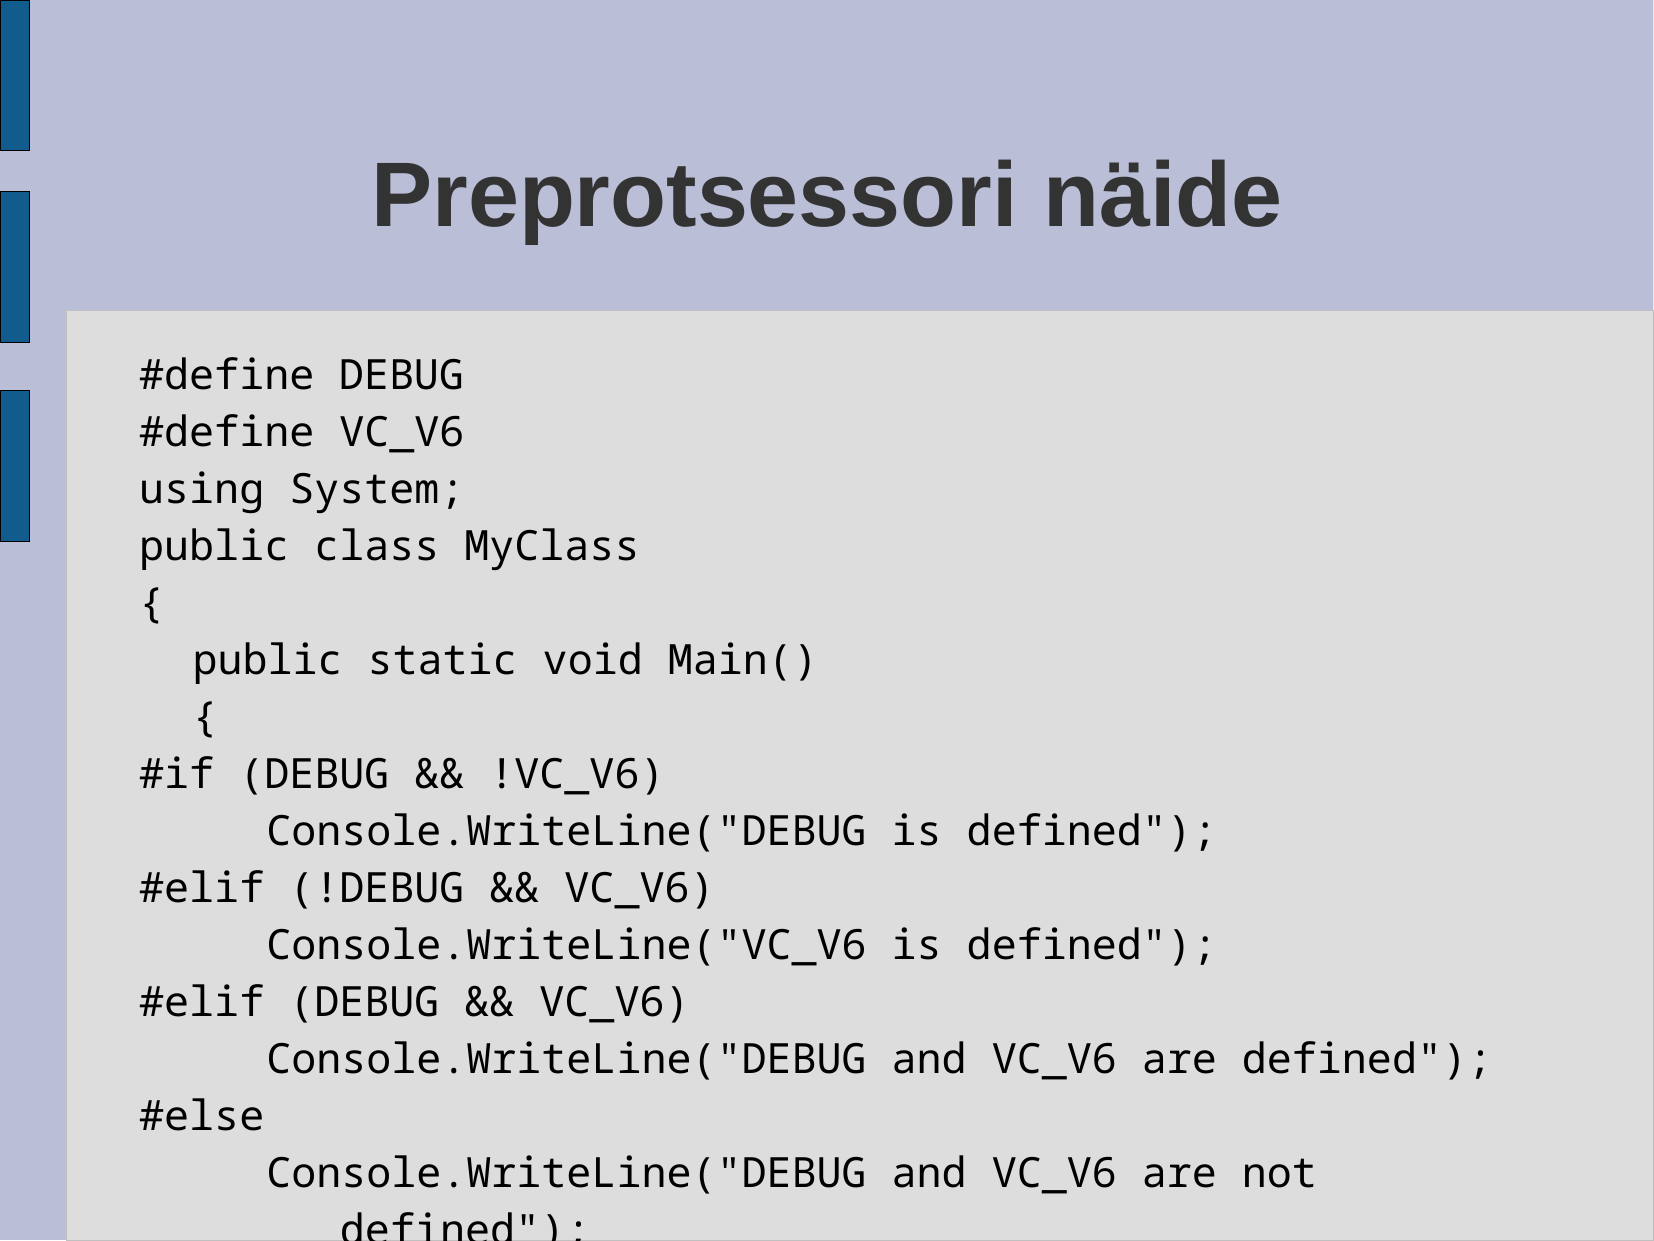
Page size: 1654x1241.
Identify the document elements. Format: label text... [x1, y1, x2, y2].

list #define DEBUG #define VC_V6 using System; public class MyClass { public static void Main() { #if (DEBUG && !VC_V6) Console.WriteLine("DEBUG is defined"); #elif (!DEBUG && VC_V6) Console.WriteLine("VC_V6 is defined"); #elif (DEBUG && VC_V6) Console.WriteLine("DEBUG and VC_V6 are defined"); #else Console.WriteLine("DEBUG and VC_V6 are not defined"); #endif } } [121, 344, 1534, 1180]
title Preprotsessori näide [121, 91, 1534, 299]
